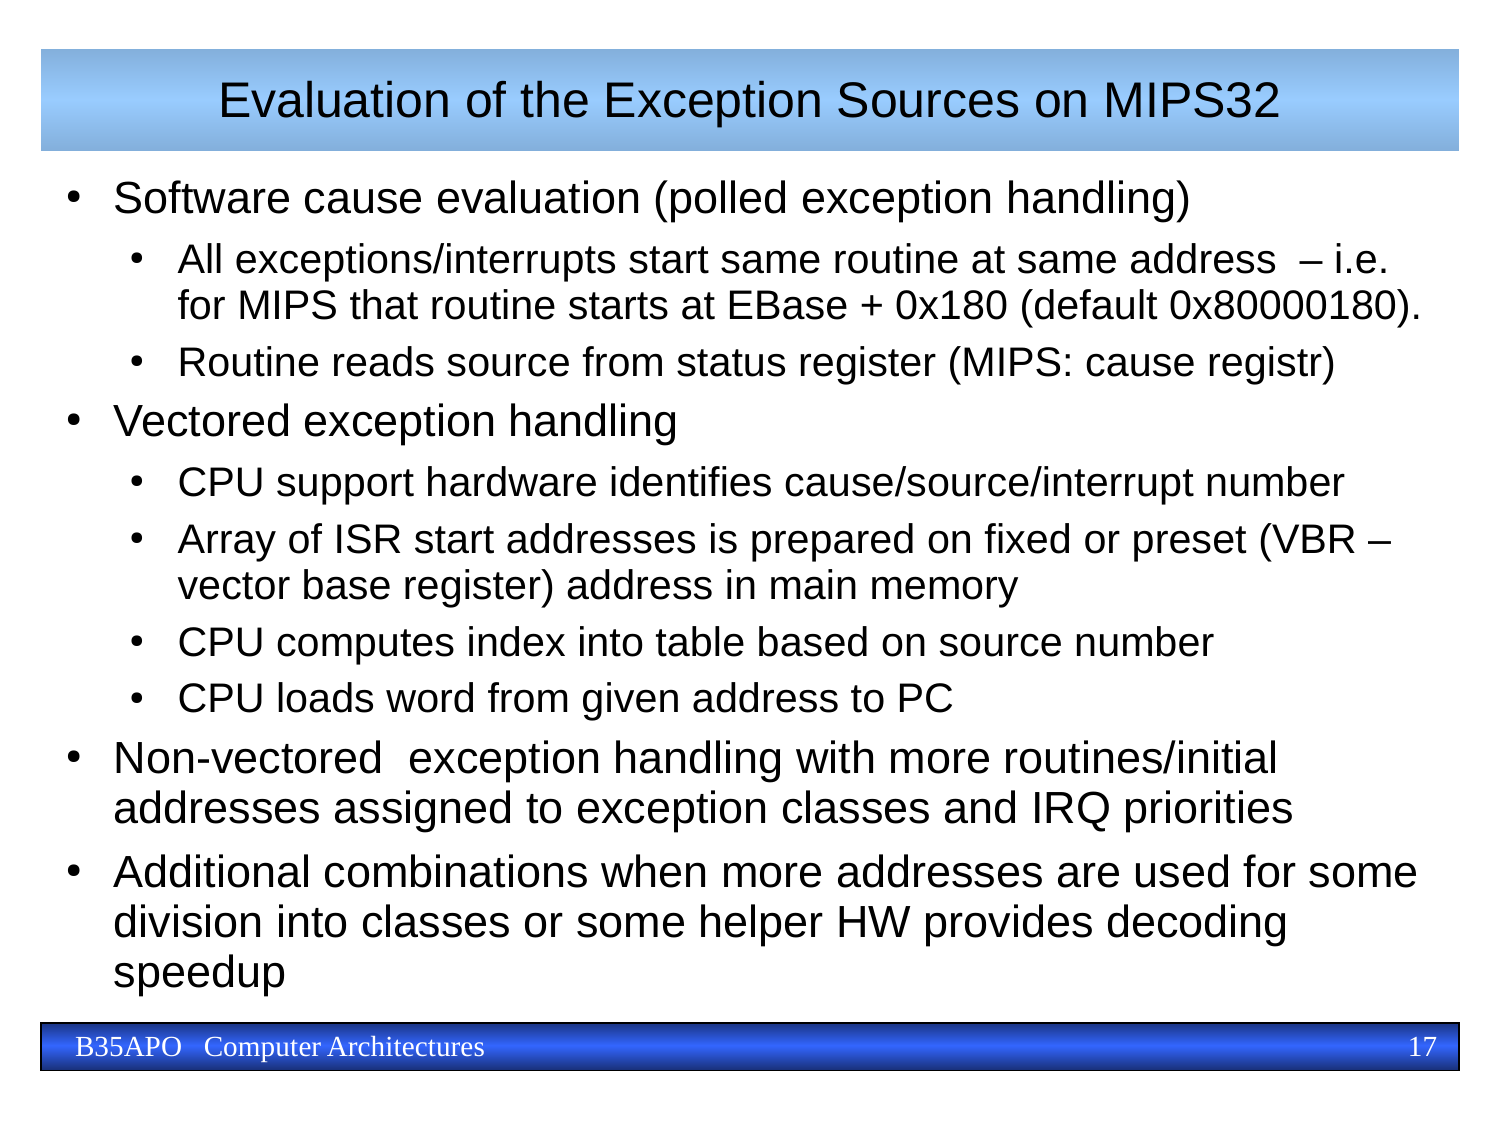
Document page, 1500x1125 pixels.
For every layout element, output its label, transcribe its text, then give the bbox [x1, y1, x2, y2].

list Software cause evaluation (polled exception handling) All exceptions/interrupts start same routine at same address – i.e. for MIPS that routine starts at EBase + 0x180 (default 0x80000180). Routine reads source from status register (MIPS: cause registr) Vectored exception handling CPU support hardware identifies cause/source/interrupt number Array of ISR start addresses is prepared on fixed or preset (VBR – vector base register) address in main memory CPU computes index into table based on source number CPU loads word from given address to PC Non-vectored exception handling with more routines/initial addresses assigned to exception classes and IRQ priorities Additional combinations when more addresses are used for some division into classes or some helper HW provides decoding speedup [49, 172, 1426, 1038]
title Evaluation of the Exception Sources on MIPS32 [41, 49, 1459, 151]
